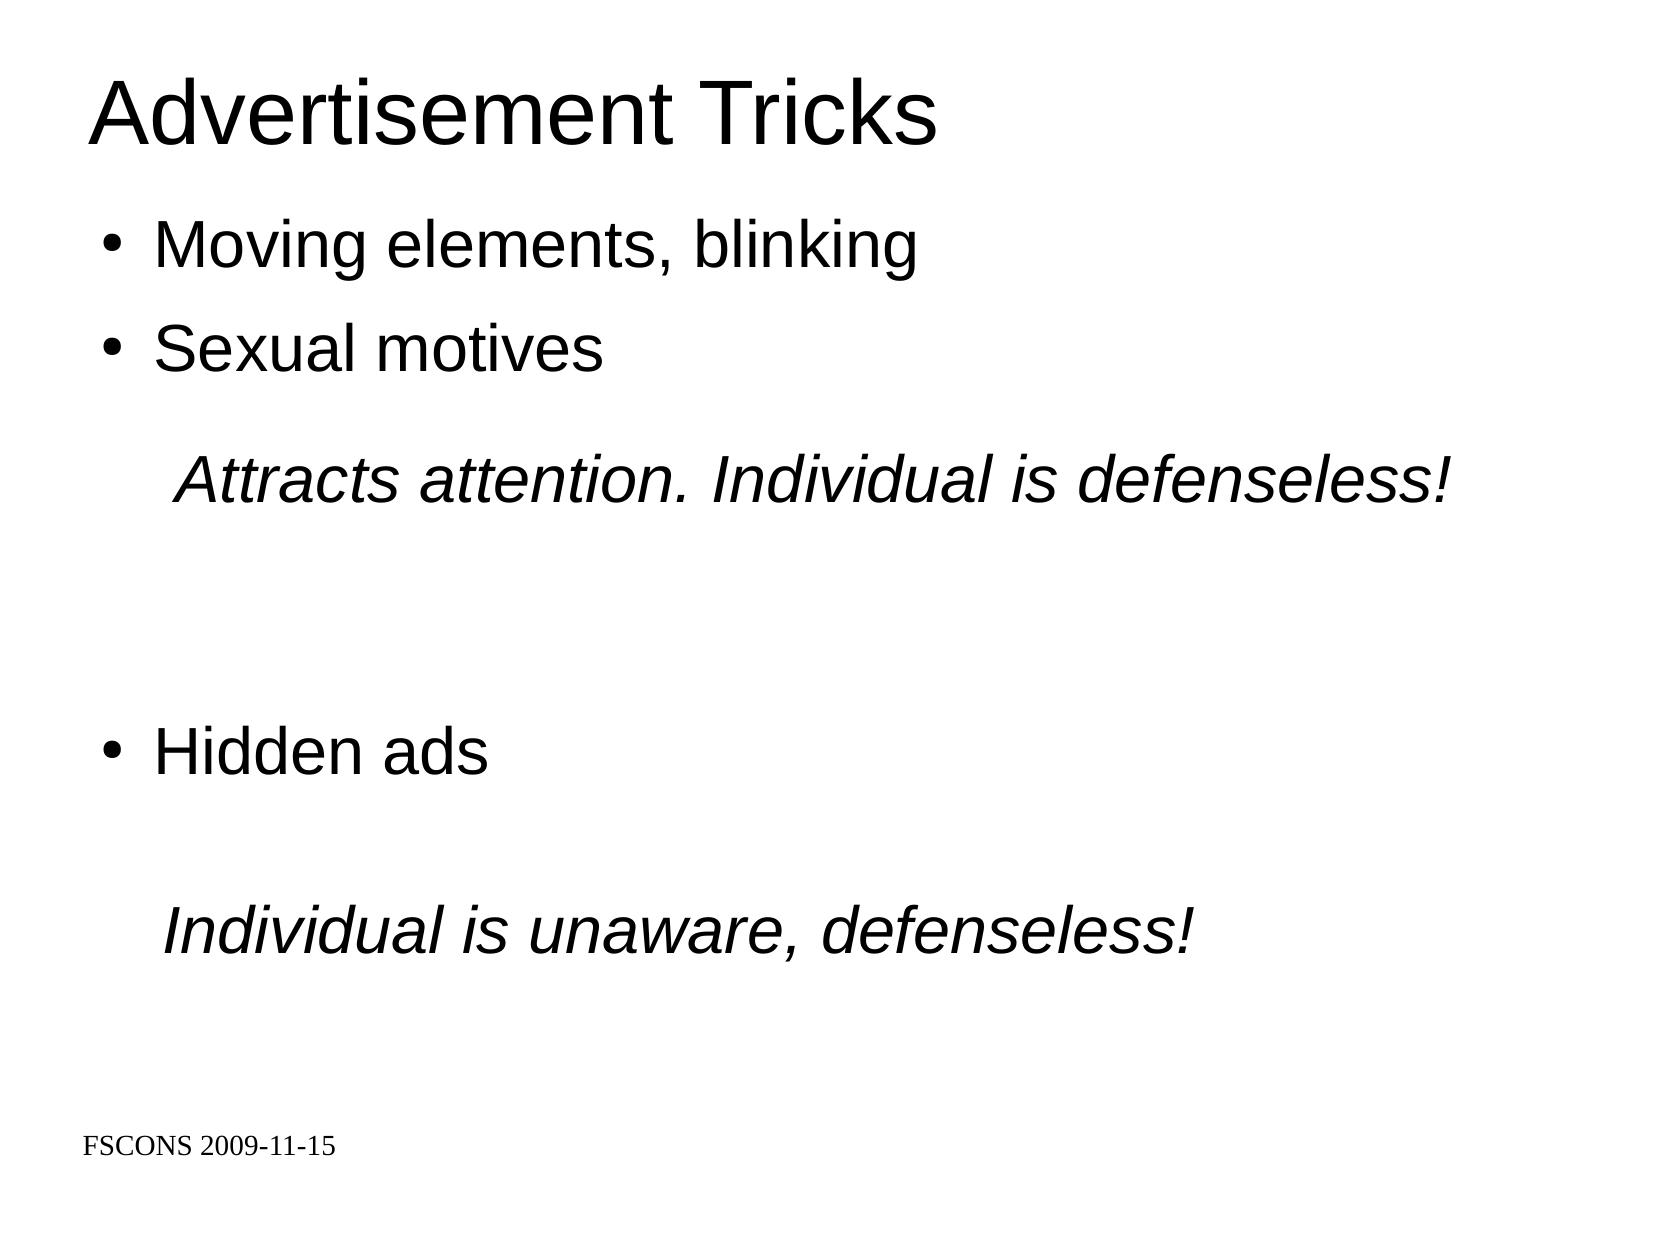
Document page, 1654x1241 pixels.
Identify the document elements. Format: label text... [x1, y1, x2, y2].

text_box Attracts attention. Individual is defenseless! [160, 434, 1654, 534]
text_box Individual is unaware, defenseless! [147, 885, 1515, 986]
title Advertisement Tricks [88, 56, 1388, 171]
list Moving elements, blinking Sexual motives Hidden ads [82, 206, 1571, 1093]
